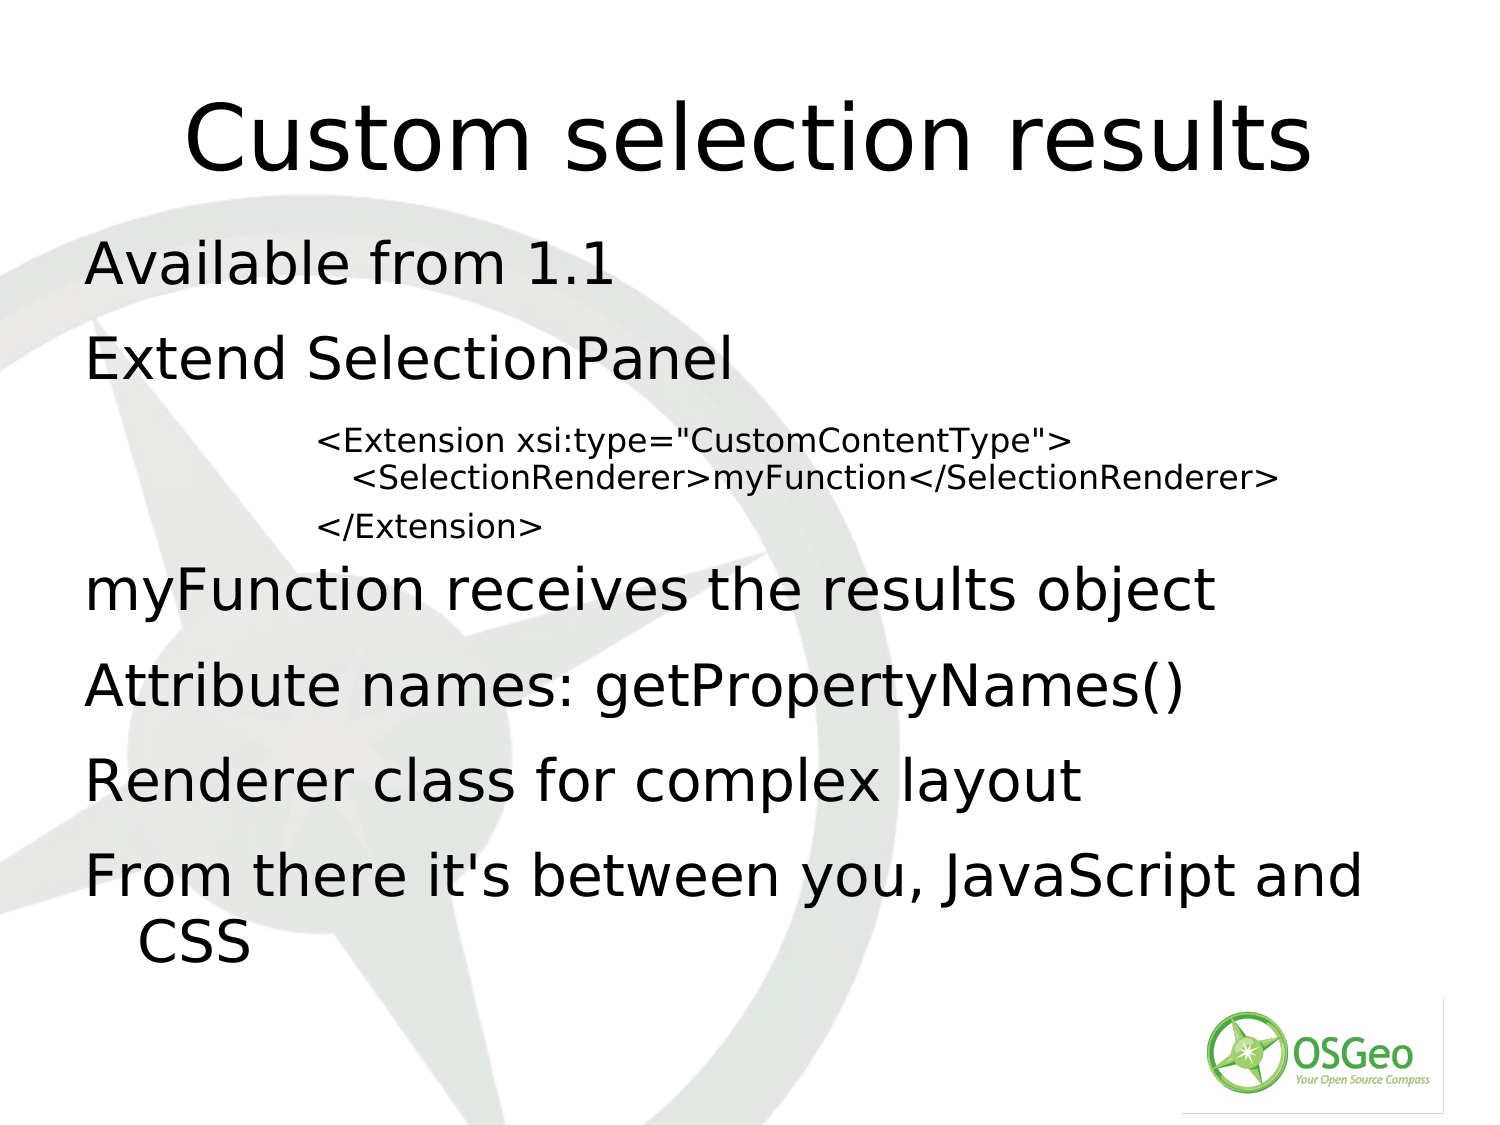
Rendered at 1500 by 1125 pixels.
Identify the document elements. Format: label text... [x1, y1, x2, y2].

picture [1181, 996, 1444, 1114]
list Available from 1.1 Extend SelectionPanel <Extension xsi:type="CustomContentType"> <SelectionRenderer>myFunction</SelectionRenderer> </Extension> myFunction receives the results object Attribute names: getPropertyNames() Renderer class for complex layout From there it's between you, JavaScript and CSS [67, 231, 1418, 1013]
title Custom selection results [74, 44, 1425, 233]
picture [0, 174, 976, 1125]
